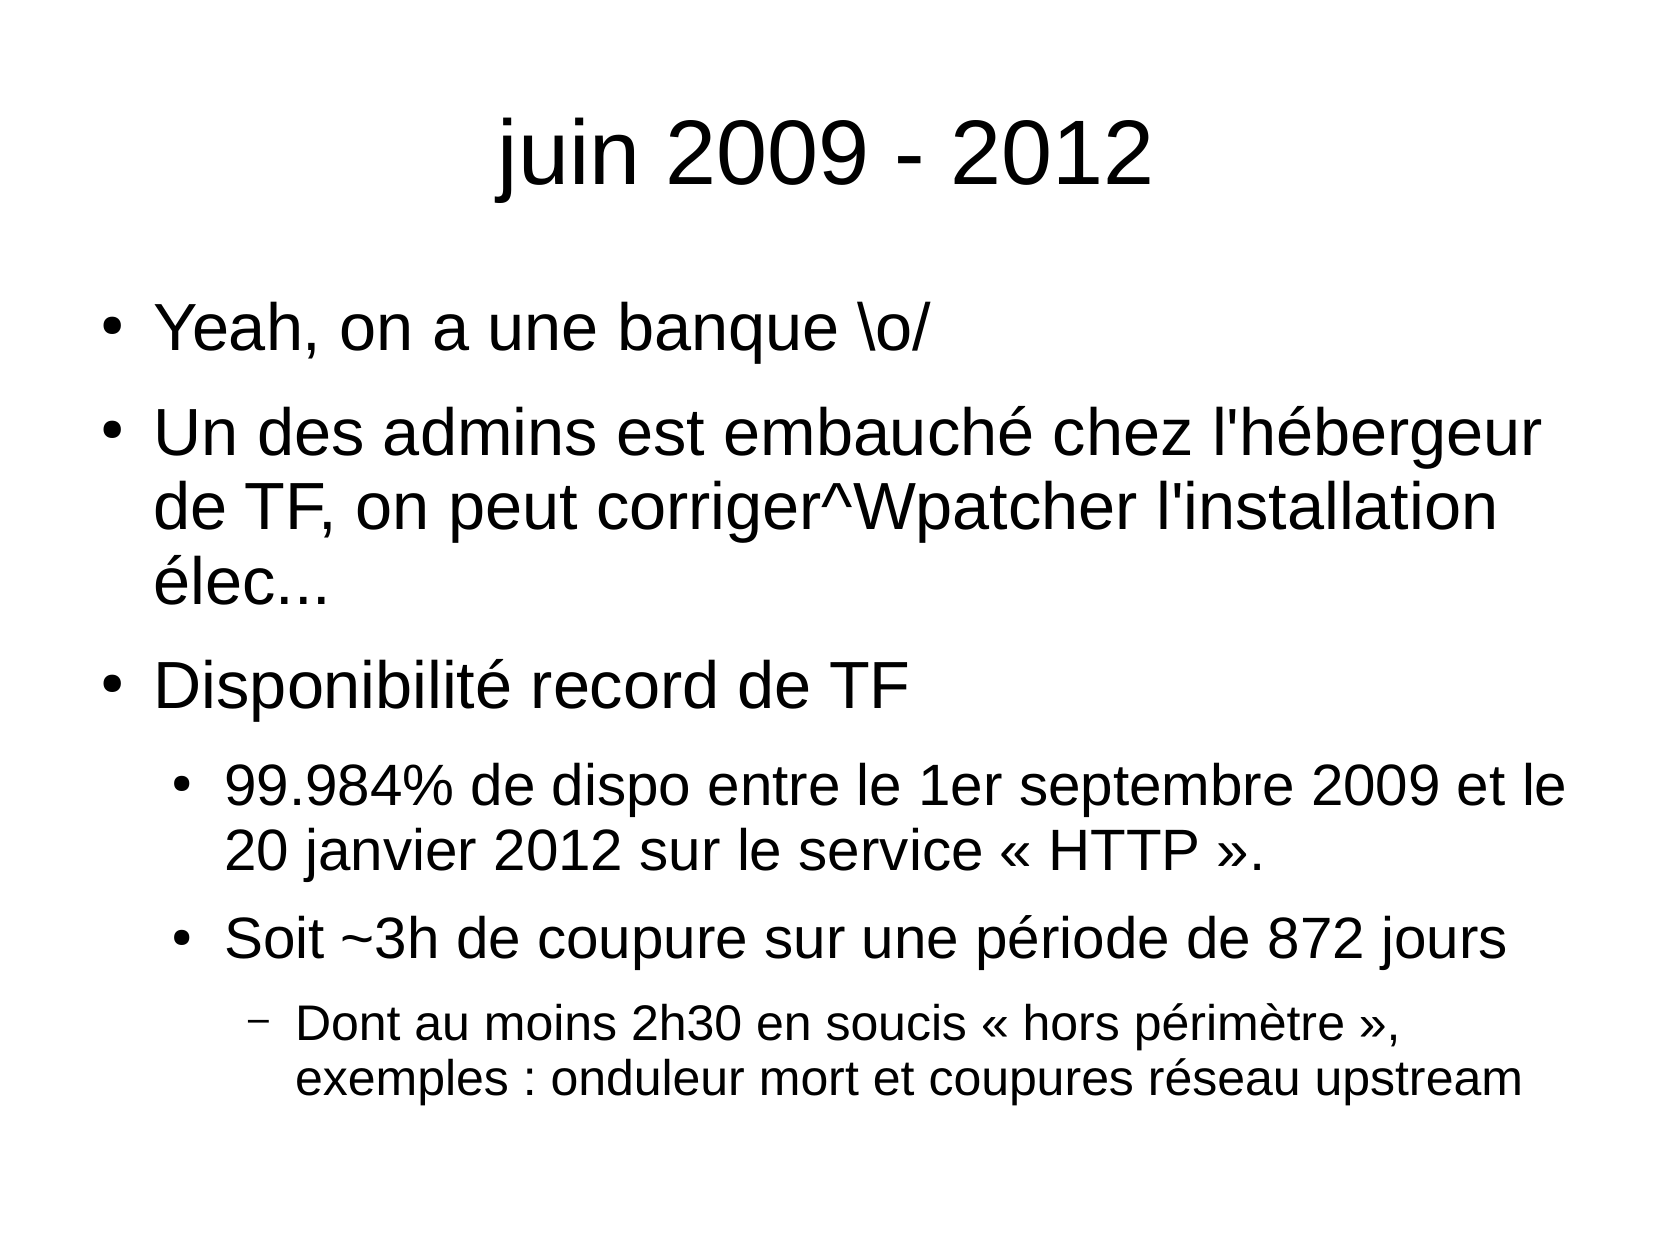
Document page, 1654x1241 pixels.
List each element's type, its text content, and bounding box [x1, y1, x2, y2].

title juin 2009 - 2012 [82, 49, 1571, 257]
list Yeah, on a une banque \o/ Un des admins est embauché chez l'hébergeur de TF, on peut corriger^Wpatcher l'installation élec... Disponibilité record de TF 99.984% de dispo entre le 1er septembre 2009 et le 20 janvier 2012 sur le service « HTTP ». Soit ~3h de coupure sur une période de 872 jours Dont au moins 2h30 en soucis « hors périmètre », exemples : onduleur mort et coupures réseau upstream [82, 290, 1571, 1109]
